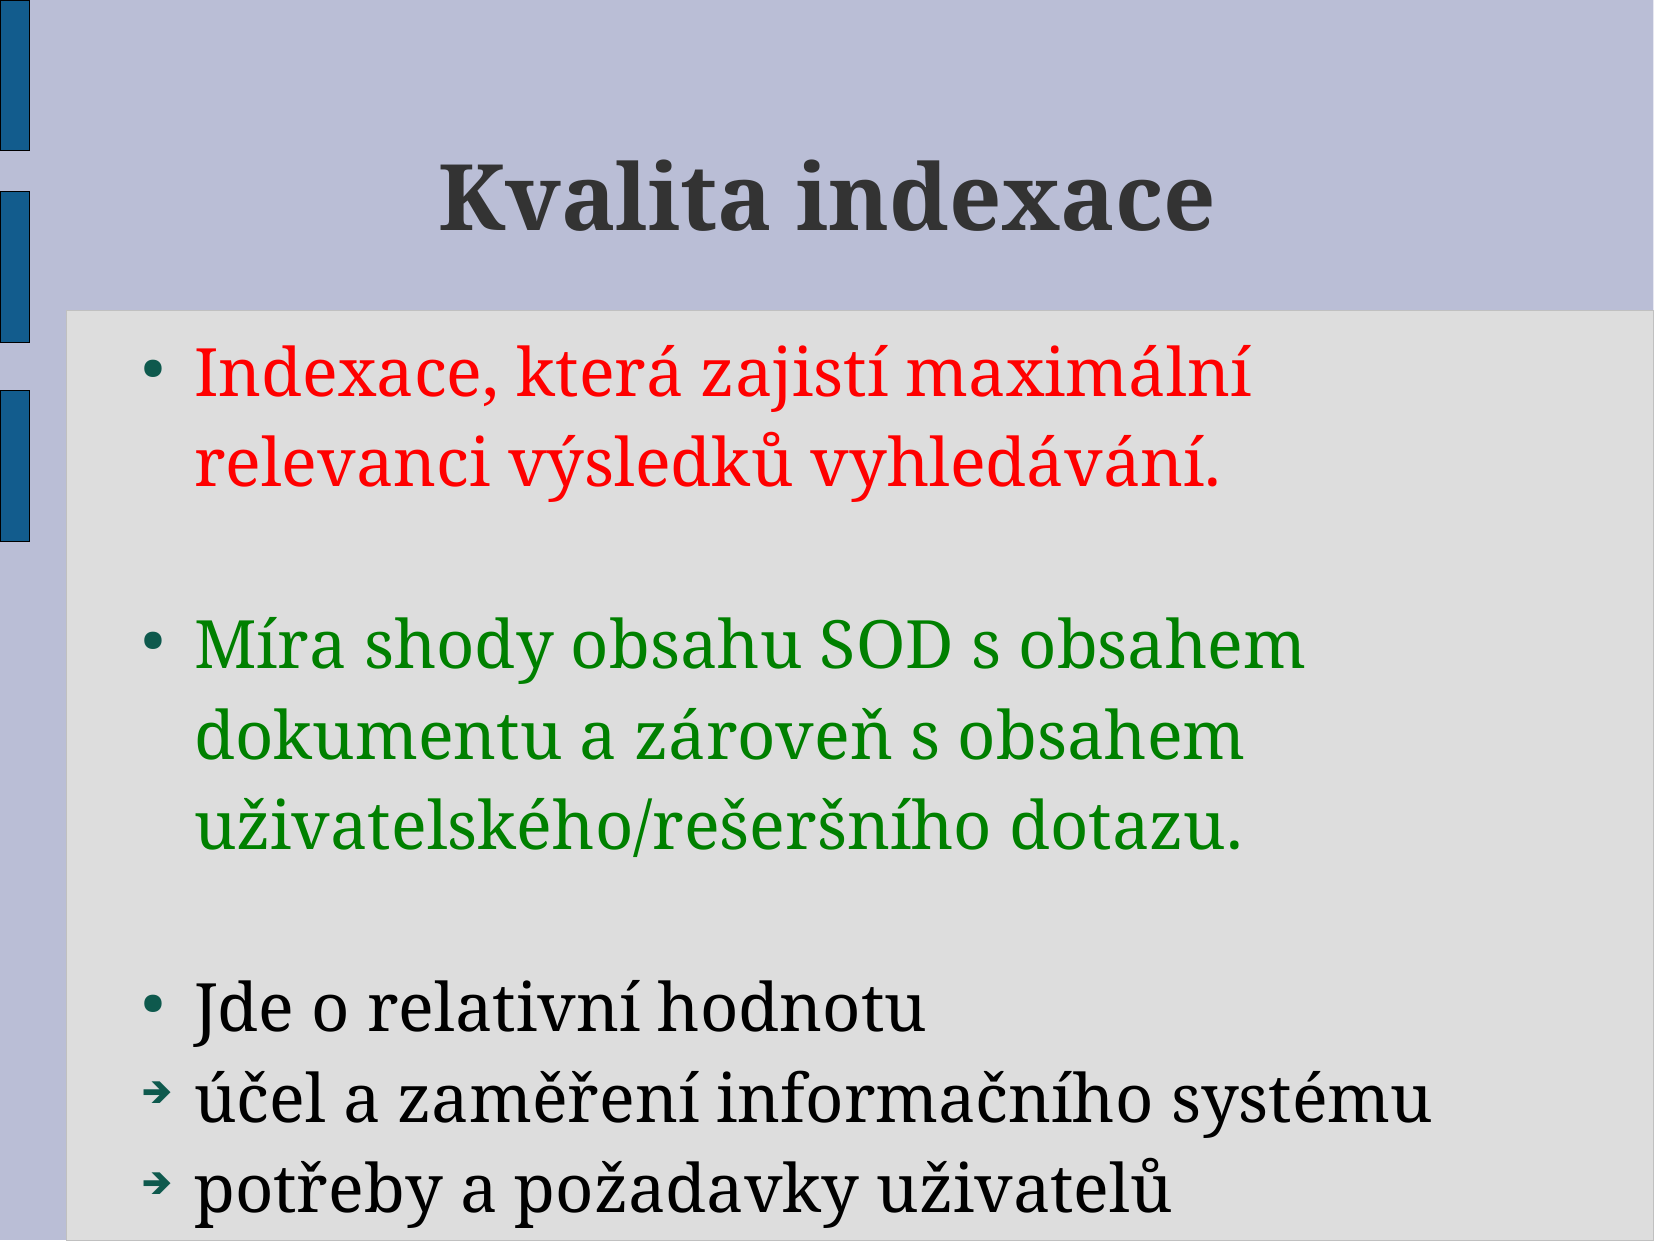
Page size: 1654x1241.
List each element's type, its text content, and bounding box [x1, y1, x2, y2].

list Indexace, která zajistí maximální relevanci výsledků vyhledávání. Míra shody obsahu SOD s obsahem dokumentu a zároveň s obsahem uživatelského/rešeršního dotazu. Jde o relativní hodnotu účel a zaměření informačního systému potřeby a požadavky uživatelů Nelze hodnotit kvantitativními metodami [123, 324, 1536, 1241]
title Kvalita indexace [121, 98, 1534, 291]
